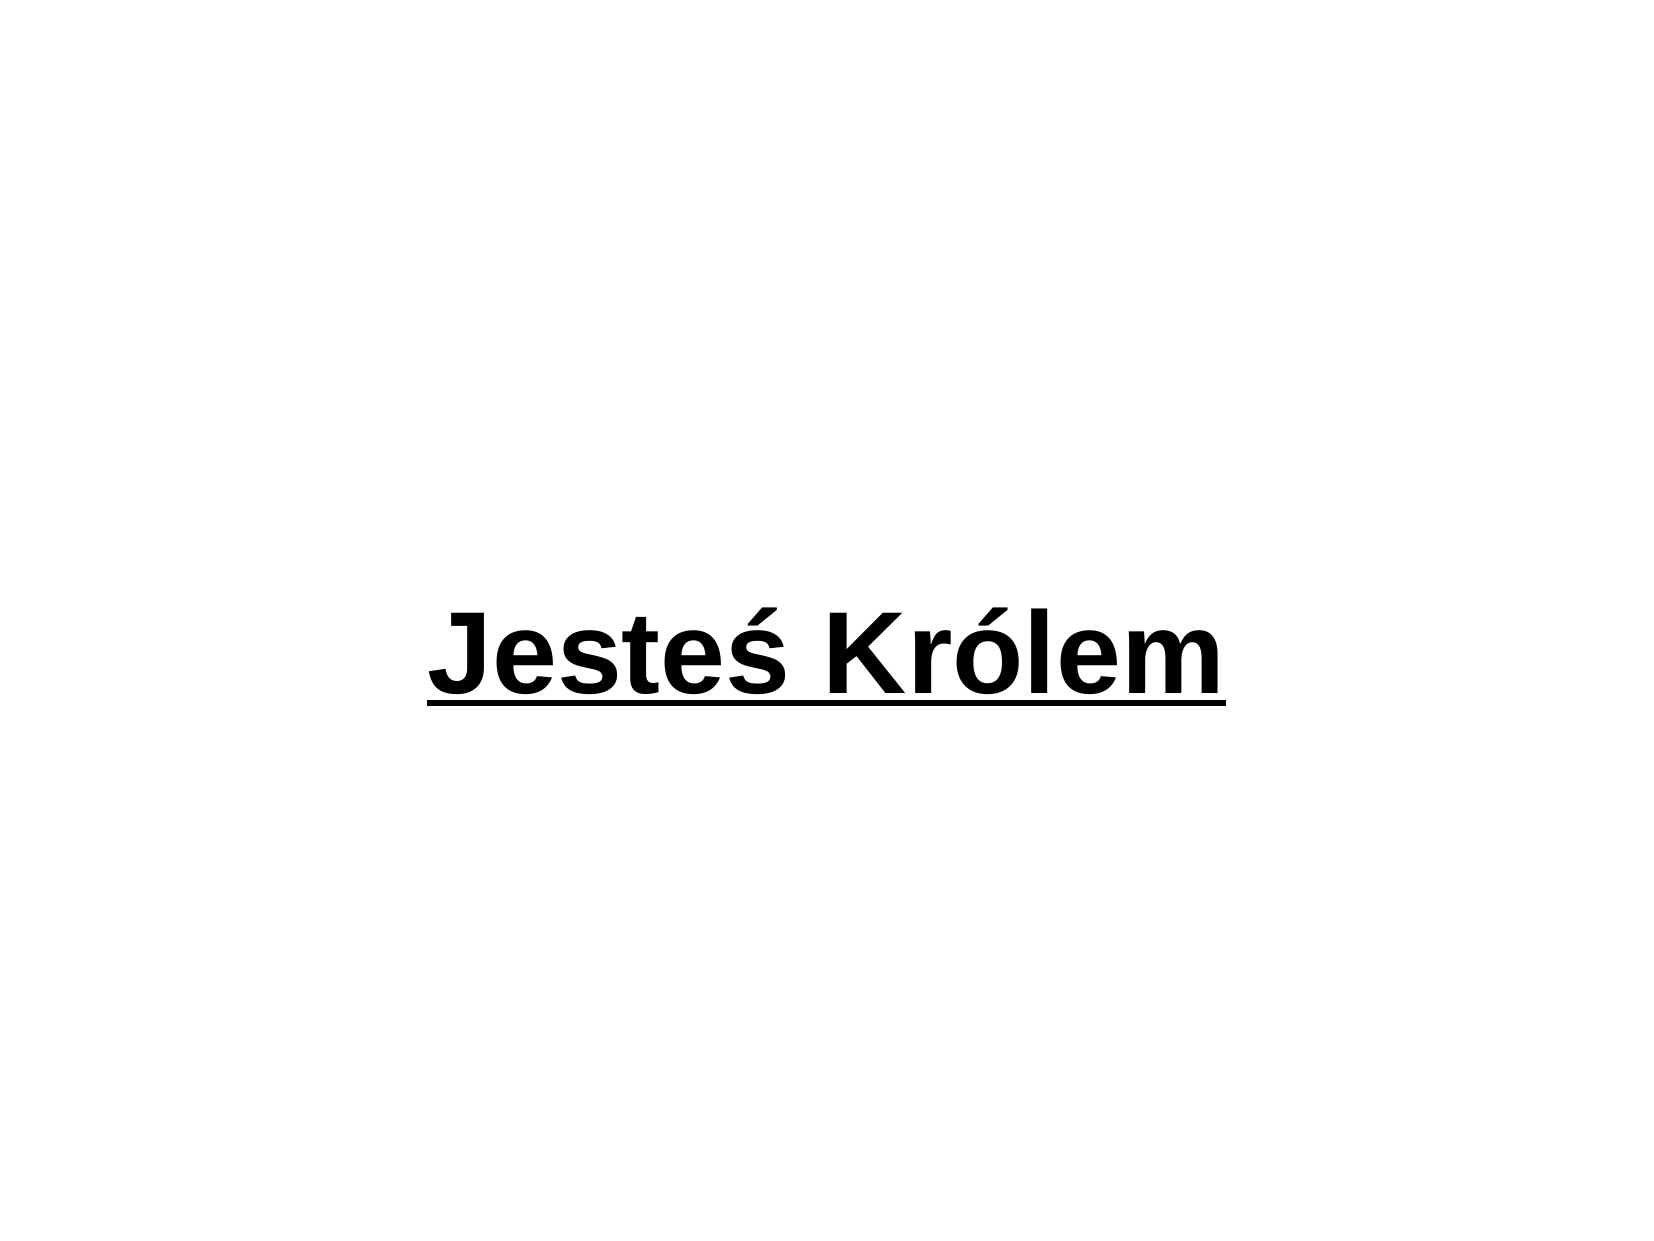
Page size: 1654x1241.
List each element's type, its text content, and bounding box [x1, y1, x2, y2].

subtitle Jesteś Królem [0, 0, 1654, 1241]
